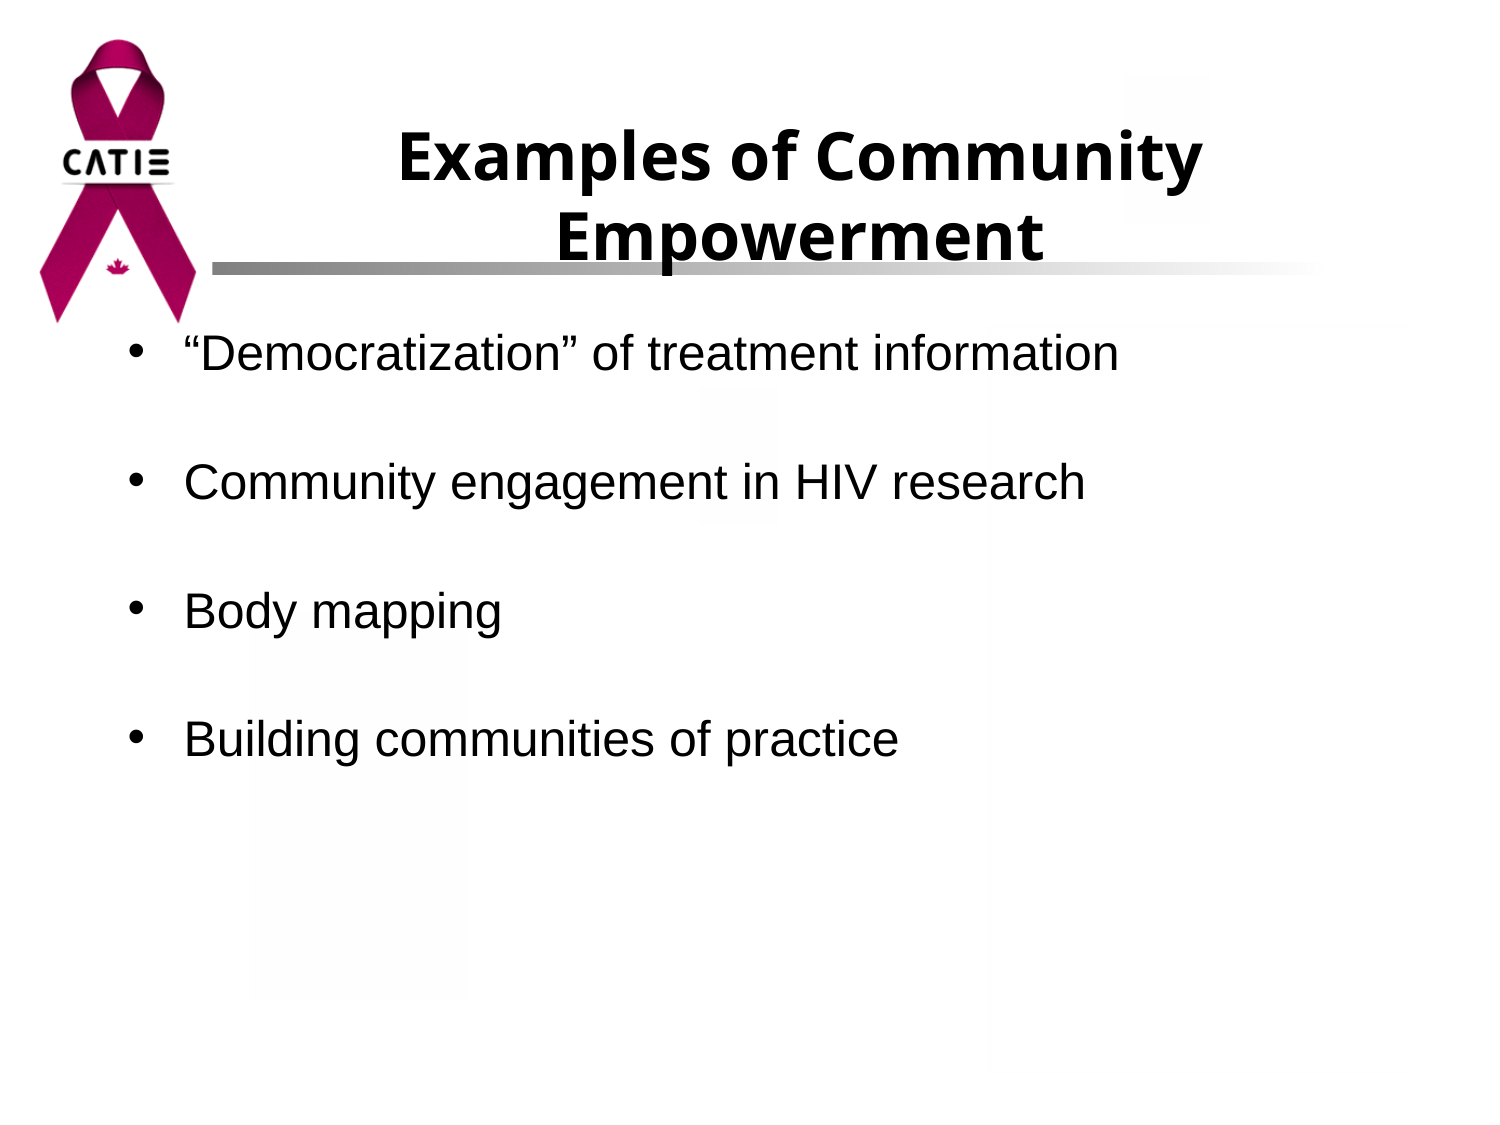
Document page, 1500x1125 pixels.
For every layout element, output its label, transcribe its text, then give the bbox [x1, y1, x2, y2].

title Examples of Community Empowerment [212, 99, 1388, 288]
list “Democratization” of treatment information Community engagement in HIV research Body mapping Building communities of practice [112, 324, 1388, 1001]
picture [37, 37, 198, 325]
